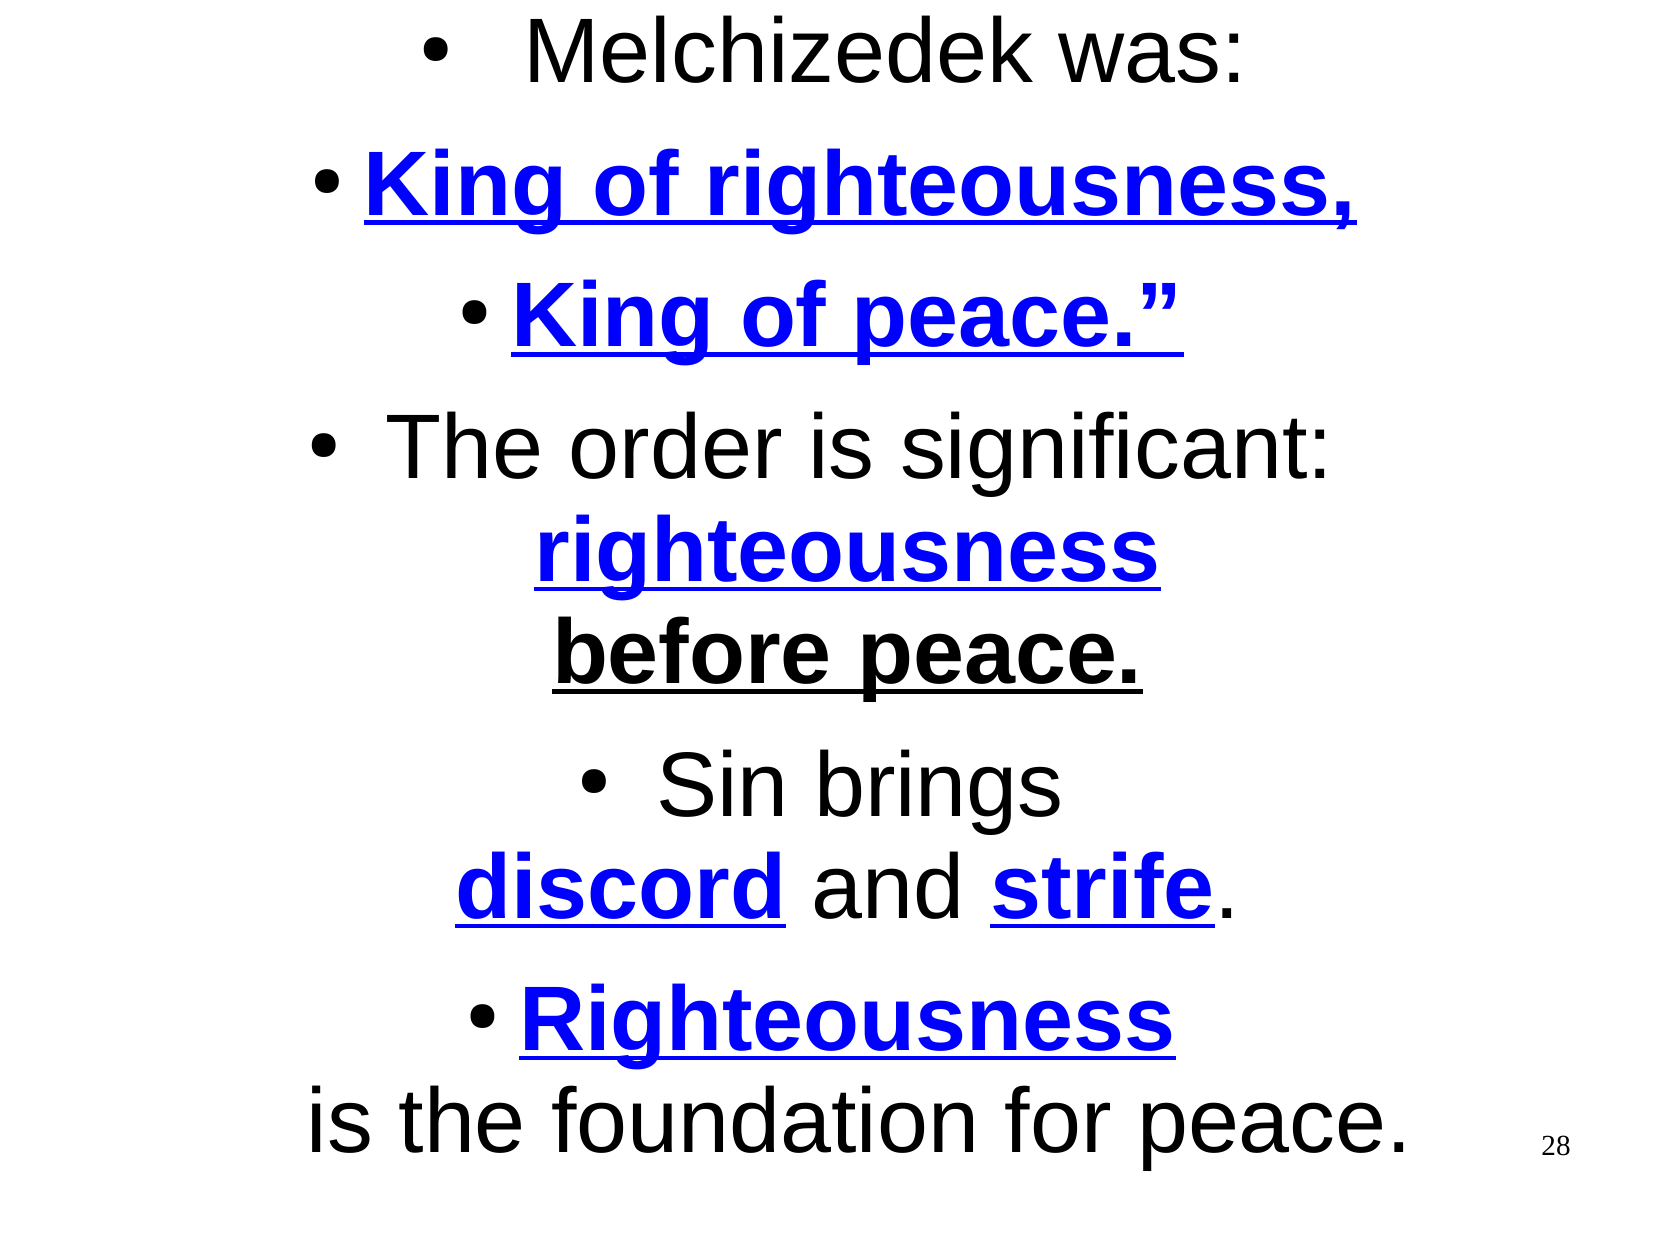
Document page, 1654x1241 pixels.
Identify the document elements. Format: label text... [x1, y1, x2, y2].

list Melchizedek was: King of righteousness, King of peace.” The order is significant: righteousness before peace. Sin brings discord and strife. Righteousness is the foundation for peace. [0, 0, 1651, 1238]
